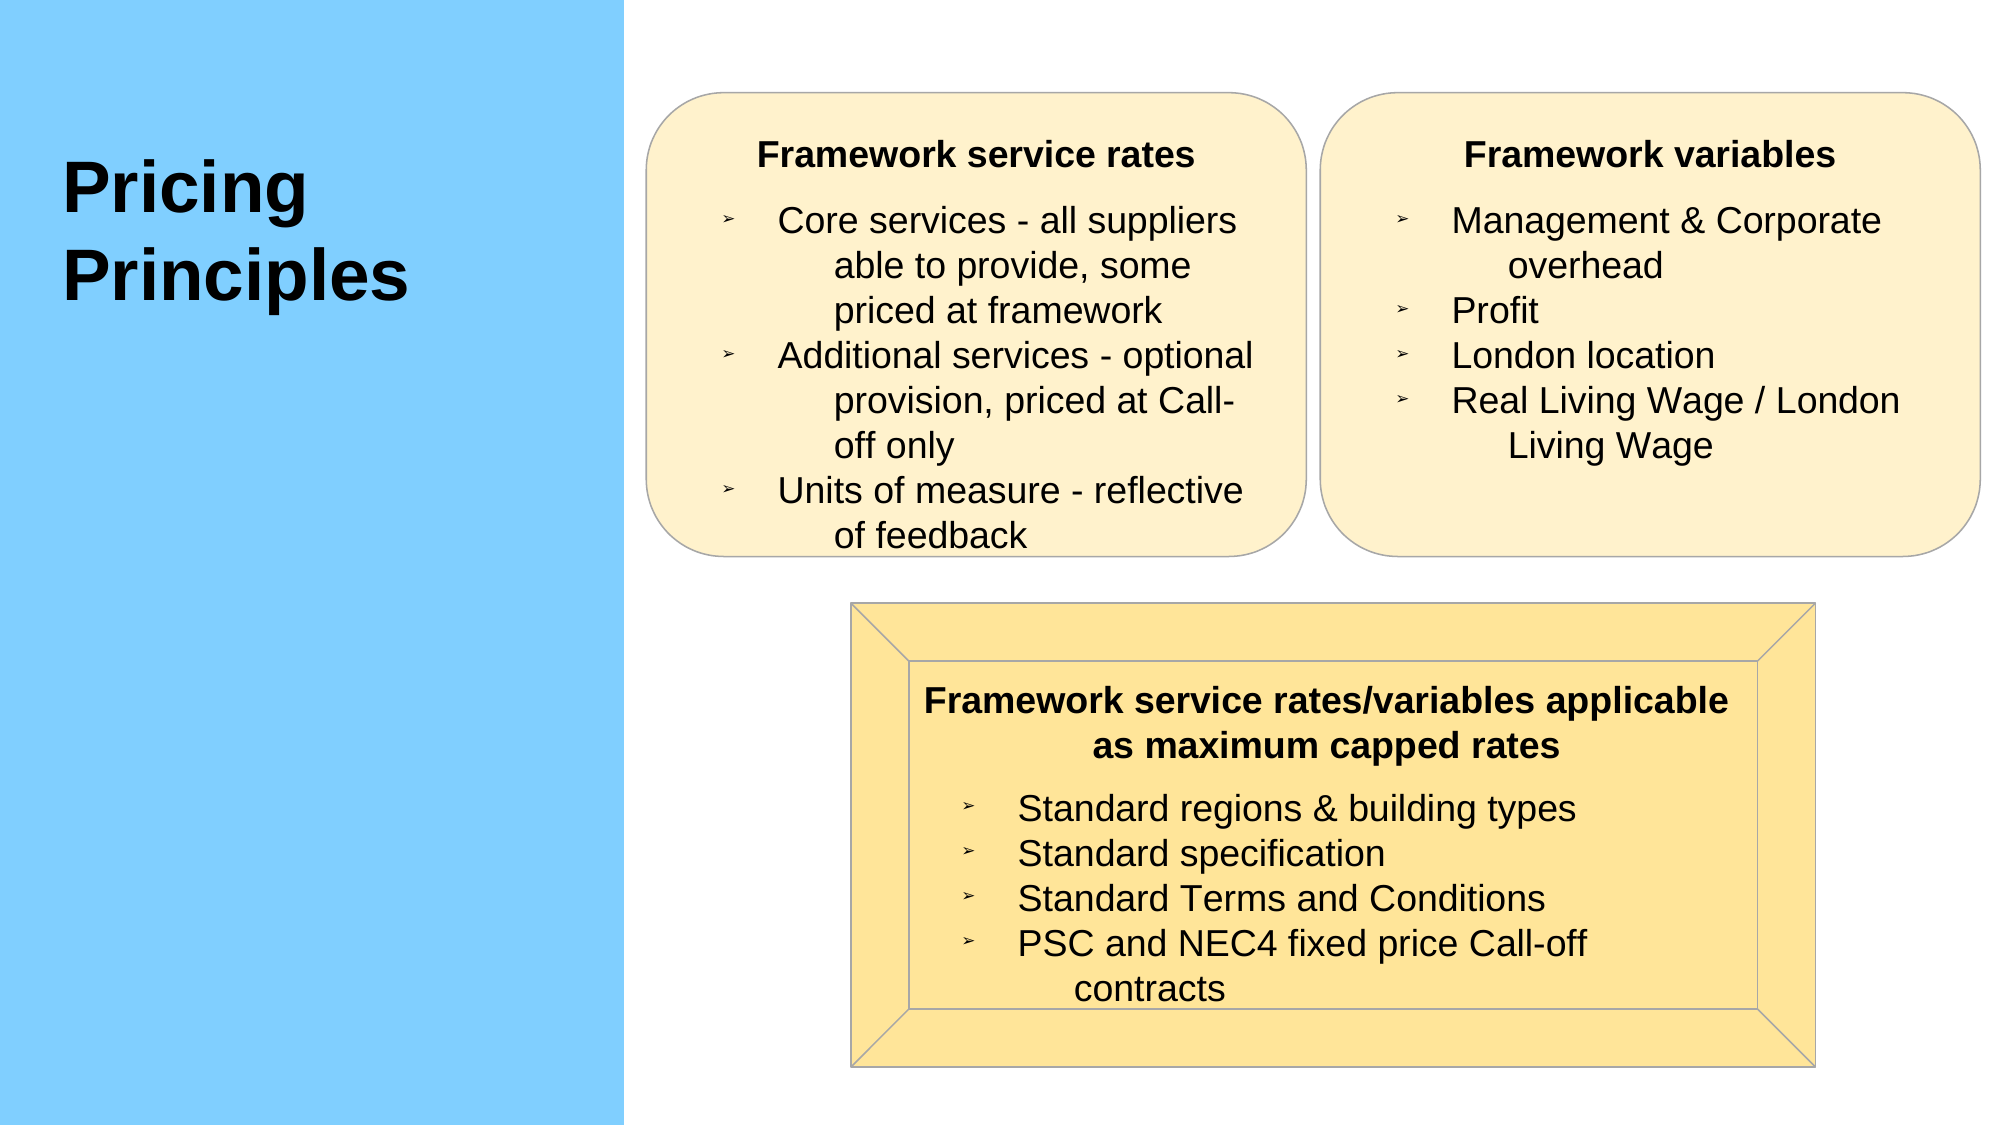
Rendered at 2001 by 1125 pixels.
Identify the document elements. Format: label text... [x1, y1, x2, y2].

title Pricing Principles [62, 139, 564, 378]
text_box Framework variables Management & Corporate overhead Profit London location Real Living Wage / London Living Wage [1320, 92, 1981, 557]
text_box Framework service rates Core services - all suppliers able to provide, some priced at framework Additional services - optional provision, priced at Call-off only Units of measure - reflective of feedback [646, 92, 1307, 557]
text_box Framework service rates/variables applicable as maximum capped rates Standard regions & building types Standard specification Standard Terms and Conditions PSC and NEC4 fixed price Call-off contracts [850, 603, 1816, 1068]
